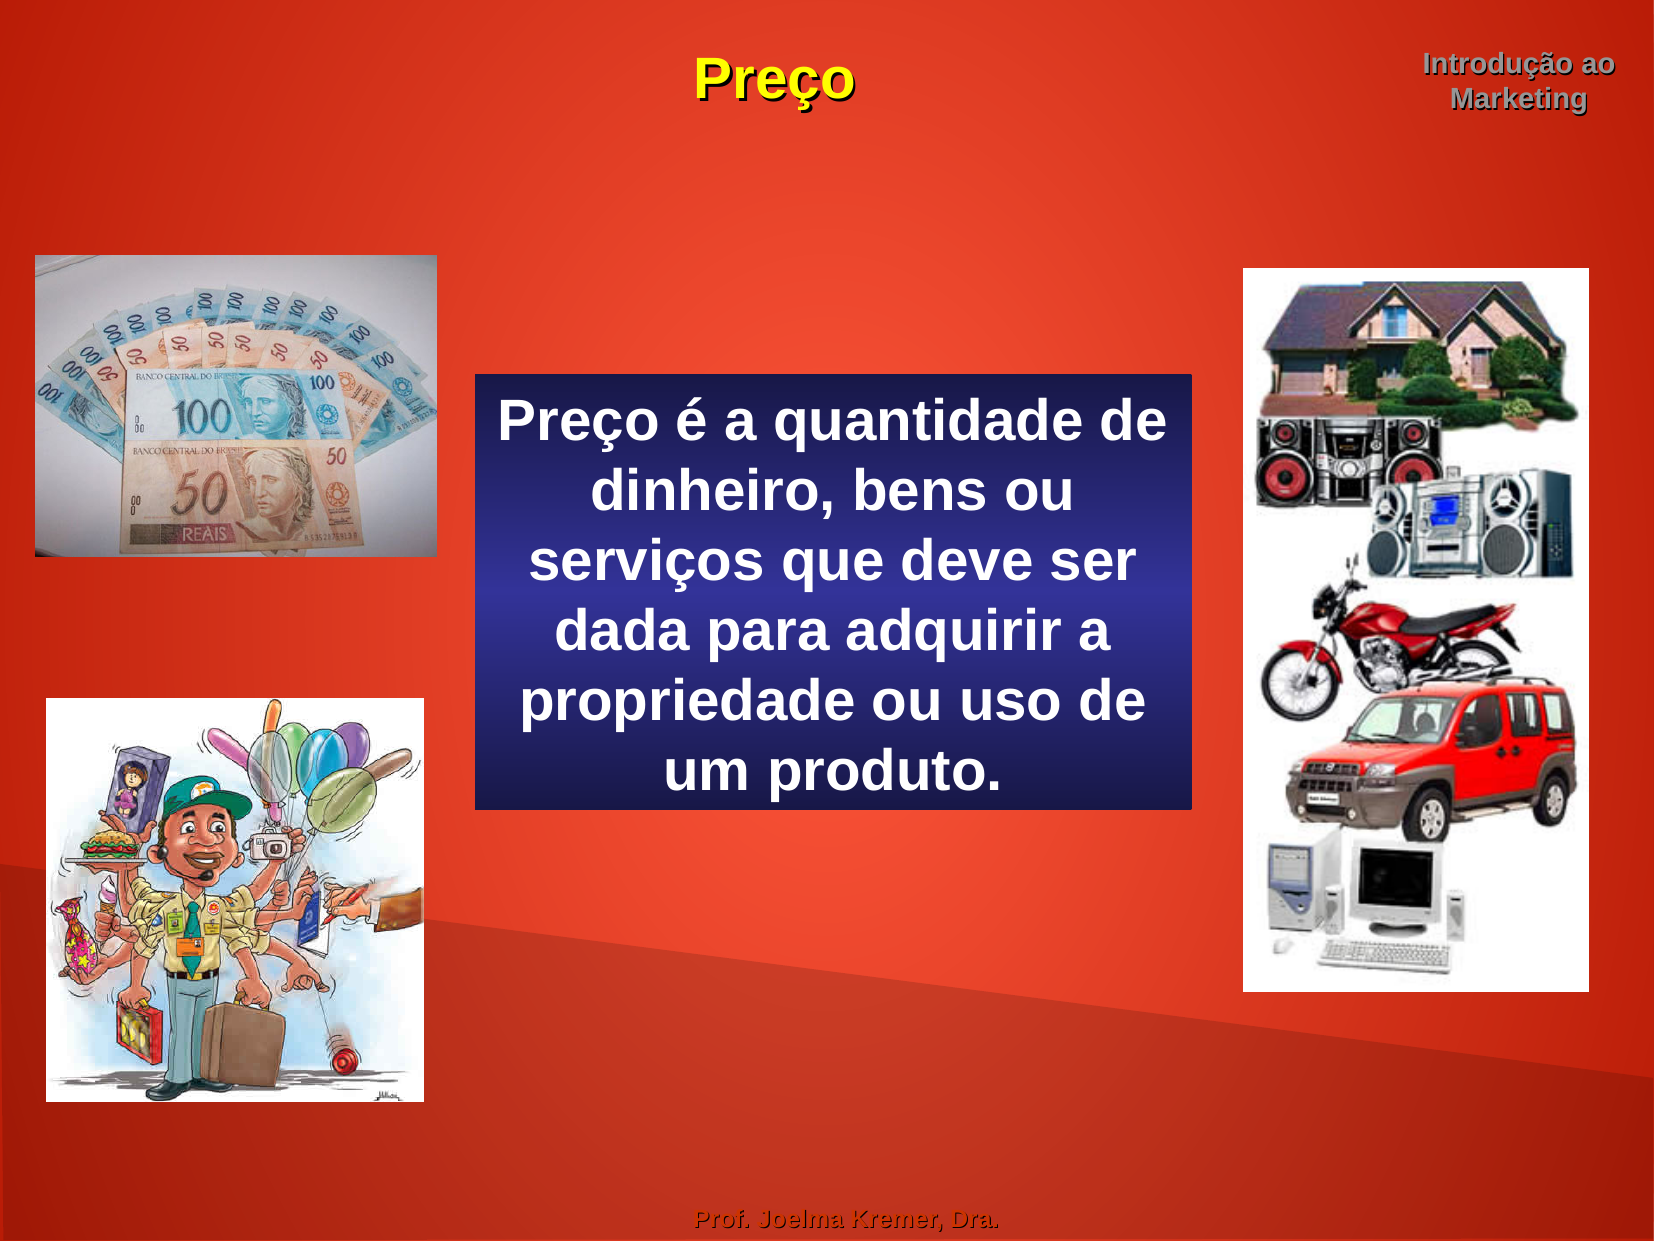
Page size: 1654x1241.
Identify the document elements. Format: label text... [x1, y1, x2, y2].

picture [46, 698, 424, 1102]
title Introdução ao Marketing [1386, 21, 1652, 139]
text_box Prof. Joelma Kremer, Dra. [566, 1195, 1127, 1241]
picture [1243, 268, 1589, 992]
text_box Preço [188, 32, 1361, 119]
text_box Preço é a quantidade de dinheiro, bens ou serviços que deve ser dada para adquirir a propriedade ou uso de um produto. [475, 374, 1192, 810]
picture [35, 255, 437, 557]
